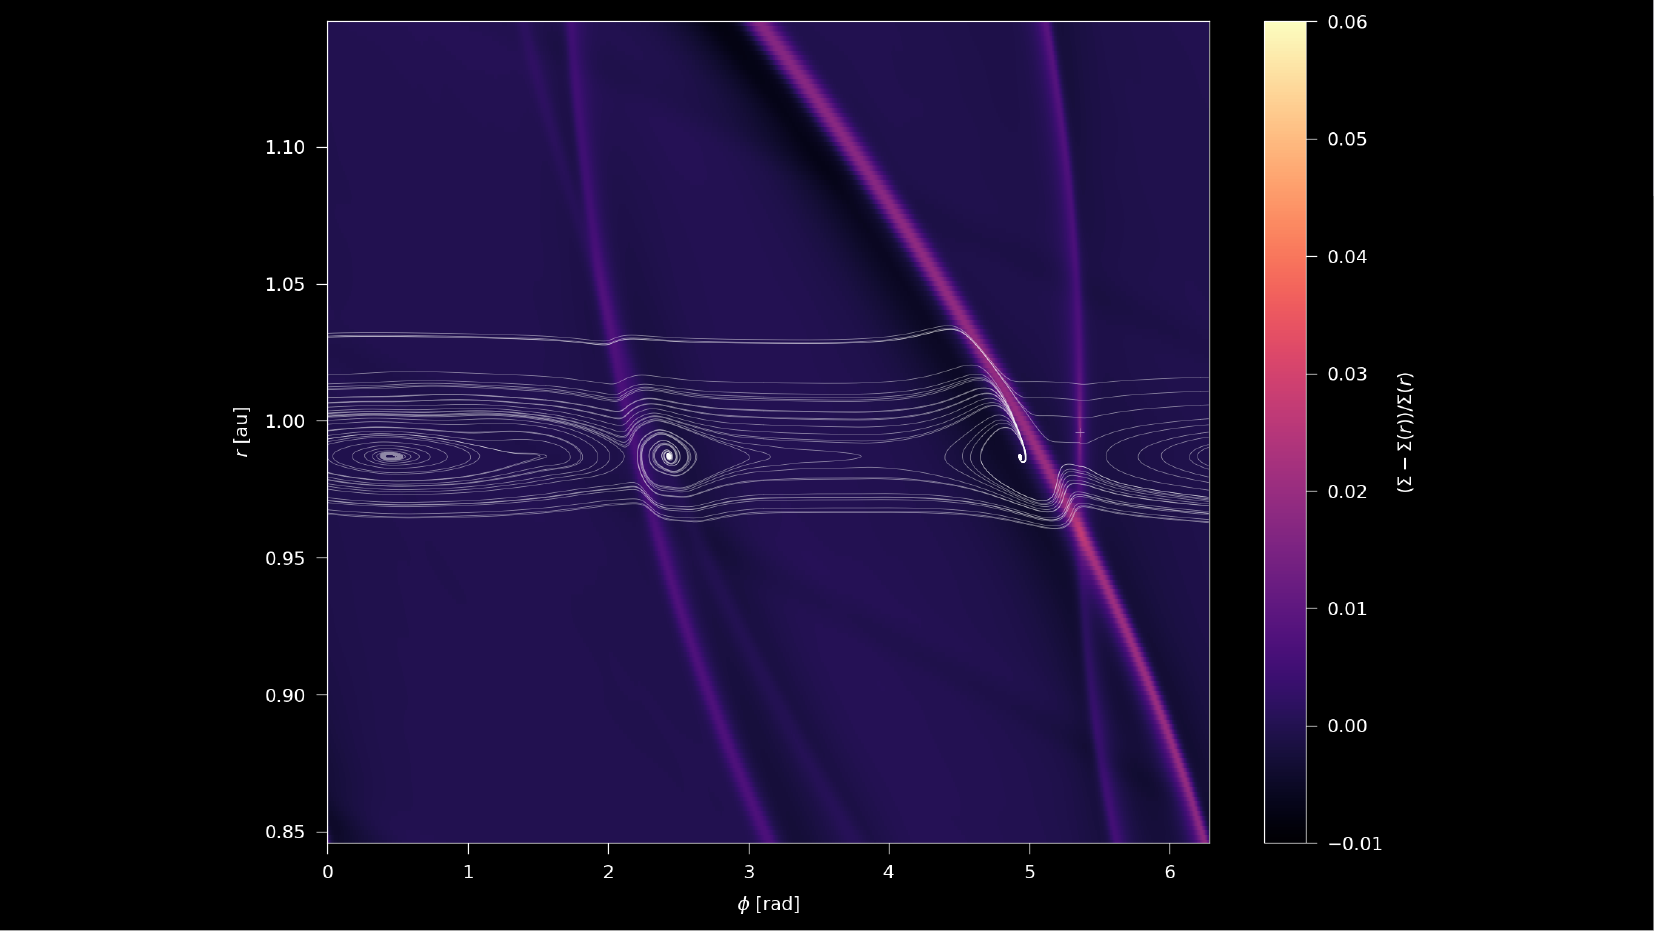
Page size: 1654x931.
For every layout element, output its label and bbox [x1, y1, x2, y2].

picture [232, 14, 1415, 916]
text_box [0, 0, 1654, 931]
